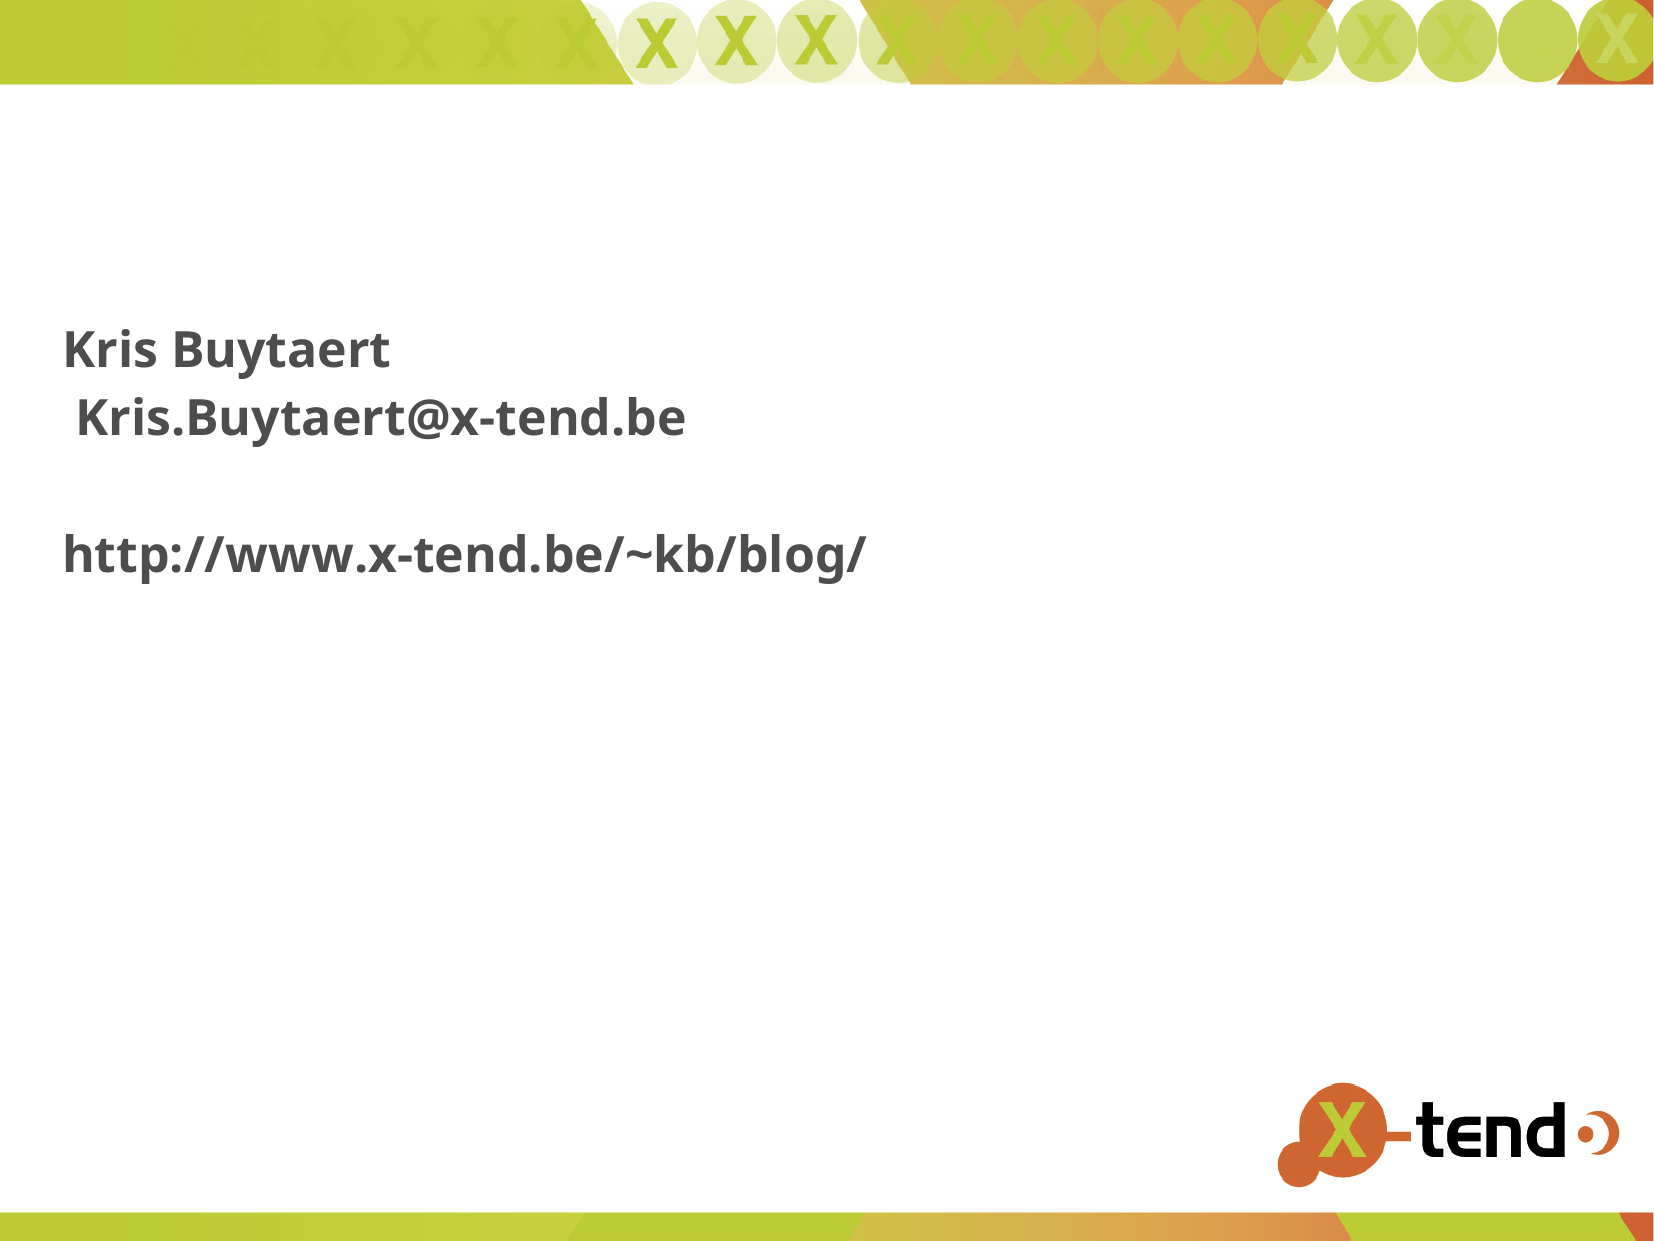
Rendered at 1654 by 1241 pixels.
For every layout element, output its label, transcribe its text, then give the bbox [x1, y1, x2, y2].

picture [0, 0, 1654, 1241]
text_box Kris Buytaert Kris.Buytaert@x-tend.be http://www.x-tend.be/~kb/blog/ [47, 135, 883, 1005]
